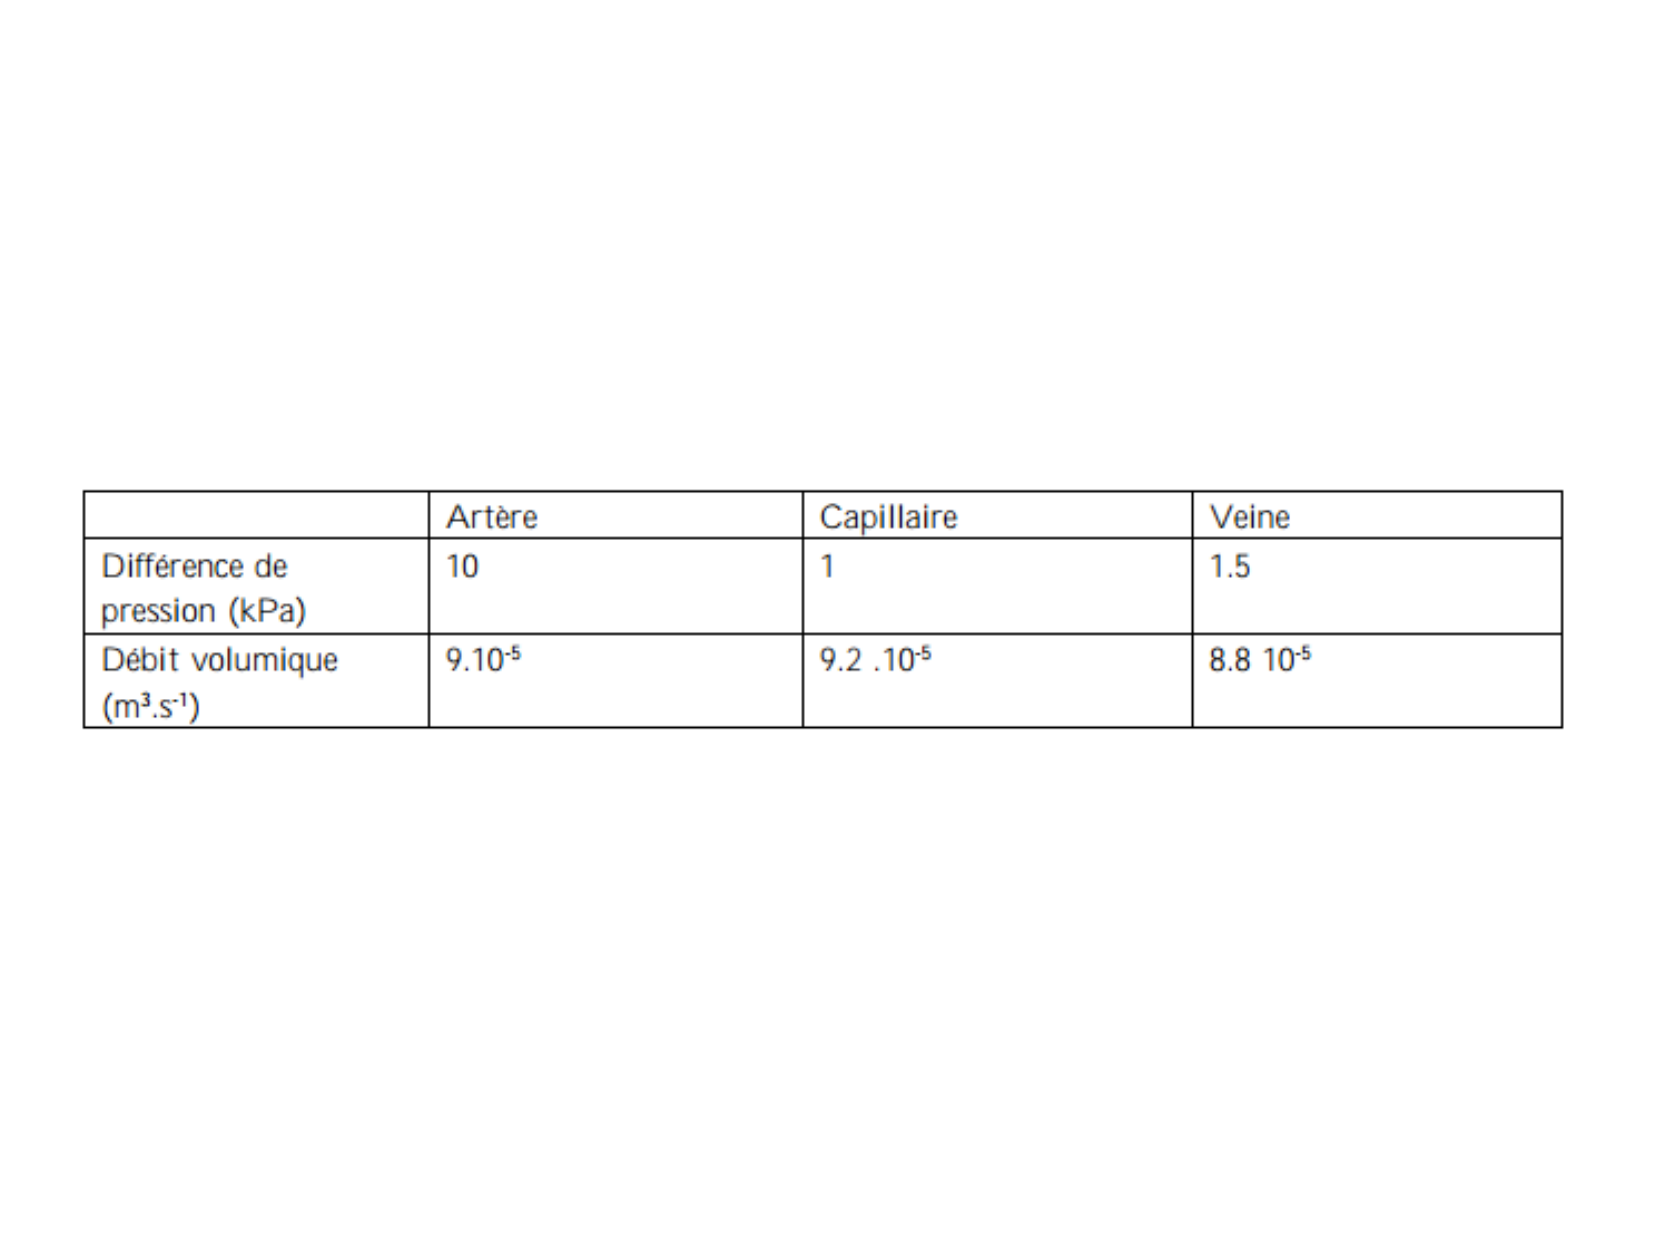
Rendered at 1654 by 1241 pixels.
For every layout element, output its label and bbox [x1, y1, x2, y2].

picture [59, 473, 1595, 756]
